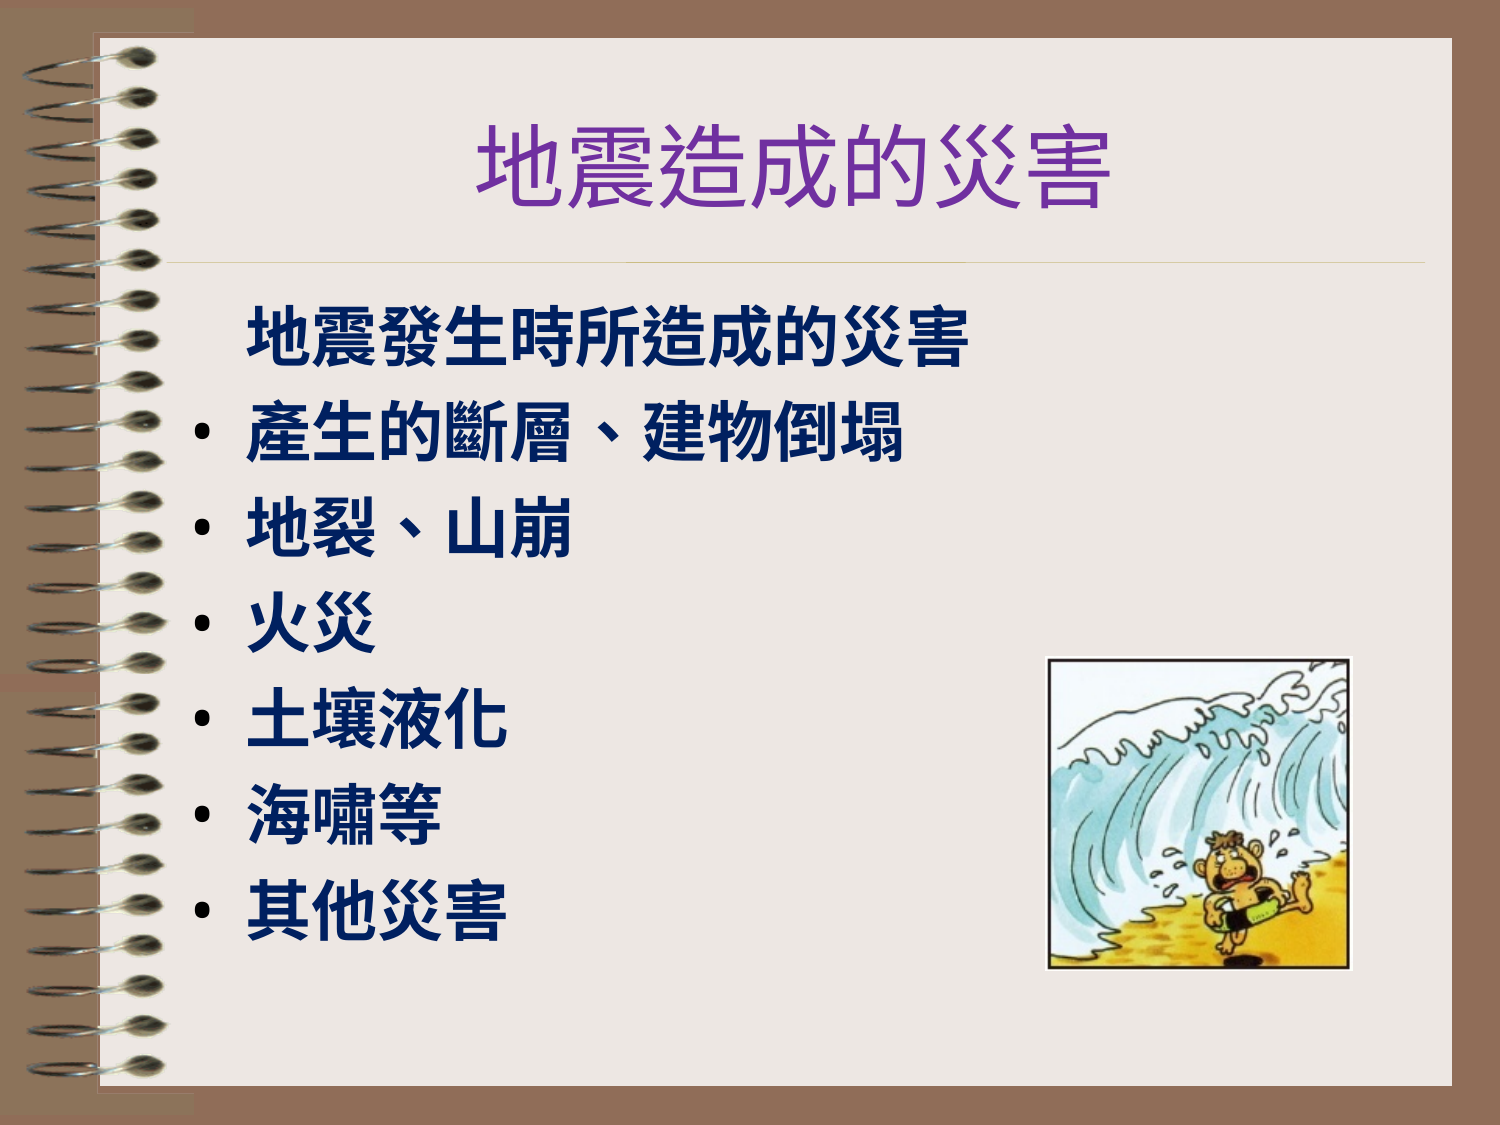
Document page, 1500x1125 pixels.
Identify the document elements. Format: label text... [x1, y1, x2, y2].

picture [1045, 657, 1353, 971]
list 地震發生時所造成的災害 產生的斷層、建物倒塌 地裂、山崩 火災 土壤液化 海嘯等 其他災害 [174, 287, 1426, 963]
title 地震造成的災害 [89, 101, 1500, 227]
